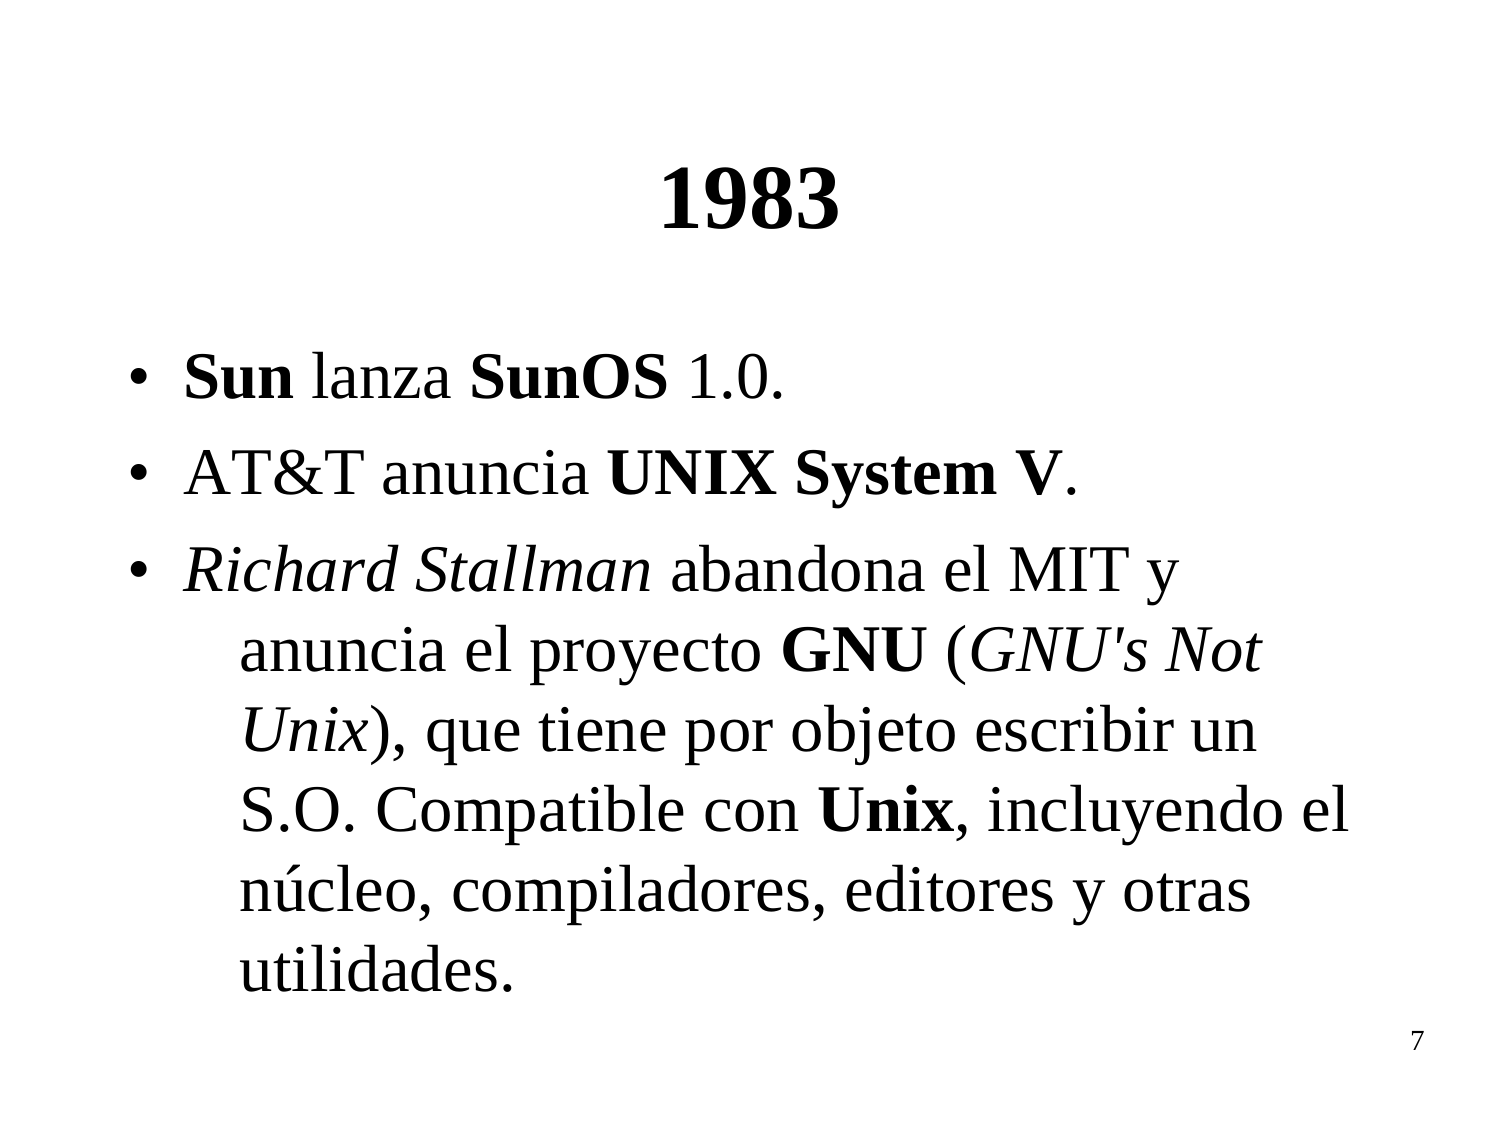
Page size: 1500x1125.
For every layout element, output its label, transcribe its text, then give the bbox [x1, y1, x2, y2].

title 1983 [112, 99, 1388, 288]
list Sun lanza SunOS 1.0. AT&T anuncia UNIX System V. Richard Stallman abandona el MIT y anuncia el proyecto GNU (GNU's Not Unix), que tiene por objeto escribir un S.O. Compatible con Unix, incluyendo el núcleo, compiladores, editores y otras utilidades. [112, 324, 1388, 1000]
